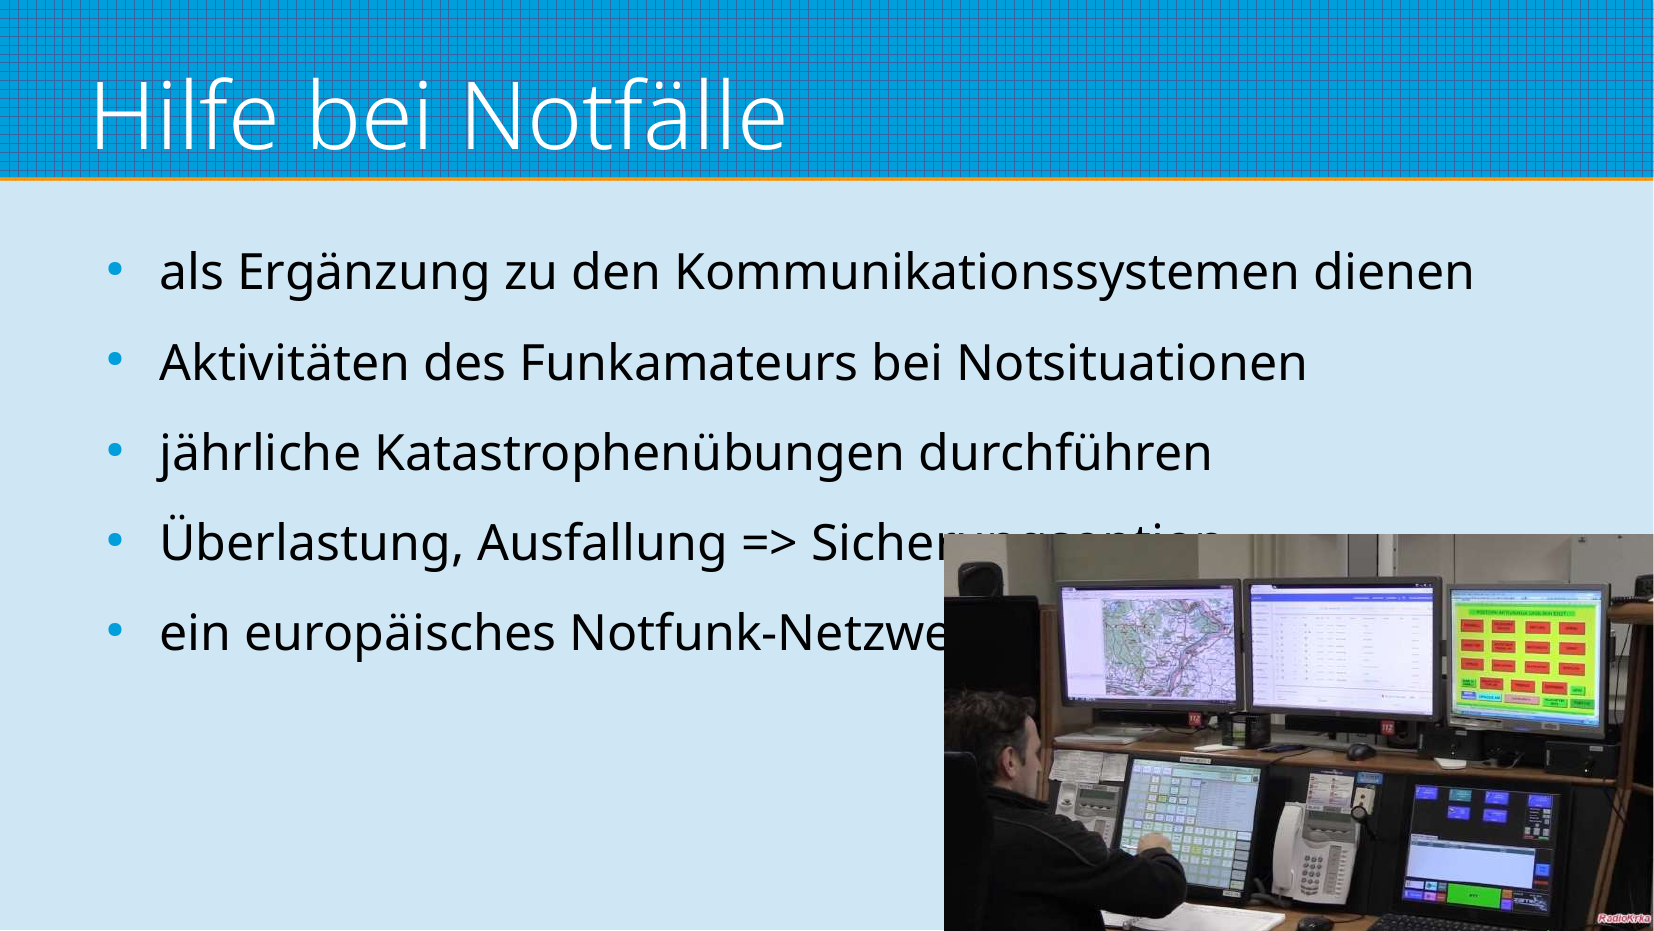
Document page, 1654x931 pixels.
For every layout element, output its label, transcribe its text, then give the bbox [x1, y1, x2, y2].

picture [944, 534, 1654, 931]
list als Ergänzung zu den Kommunikationssystemen dienen Aktivitäten des Funkamateurs bei Notsituationen jährliche Katastrophenübungen durchführen Überlastung, Ausfallung => Sicherungsoption ein europäisches Notfunk-Netzwerk [88, 236, 1565, 813]
title Hilfe bei Notfälle [88, 14, 1565, 178]
